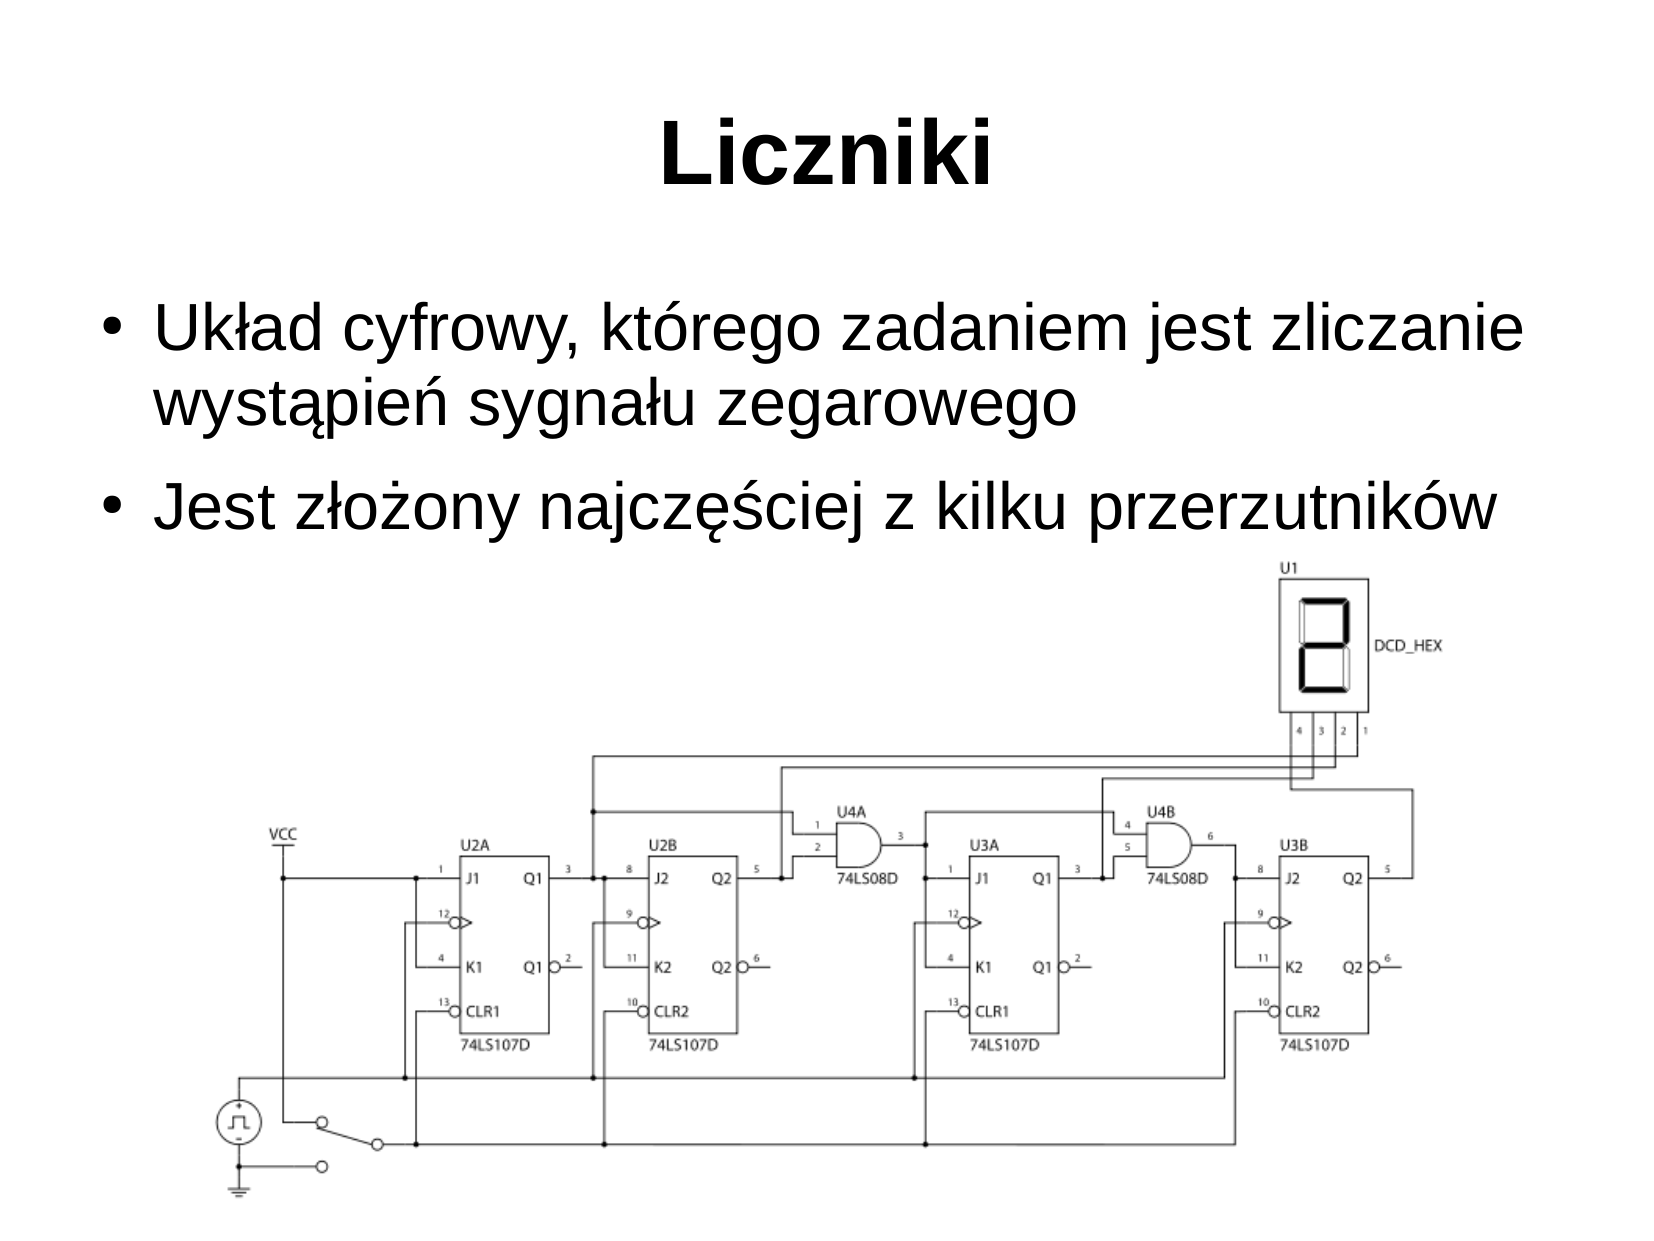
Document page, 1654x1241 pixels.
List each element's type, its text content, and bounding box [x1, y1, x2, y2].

list Układ cyfrowy, którego zadaniem jest zliczanie wystąpień sygnału zegarowego Jest złożony najczęściej z kilku przerzutników [82, 290, 1571, 1109]
title Liczniki [82, 49, 1571, 257]
picture [206, 546, 1457, 1211]
